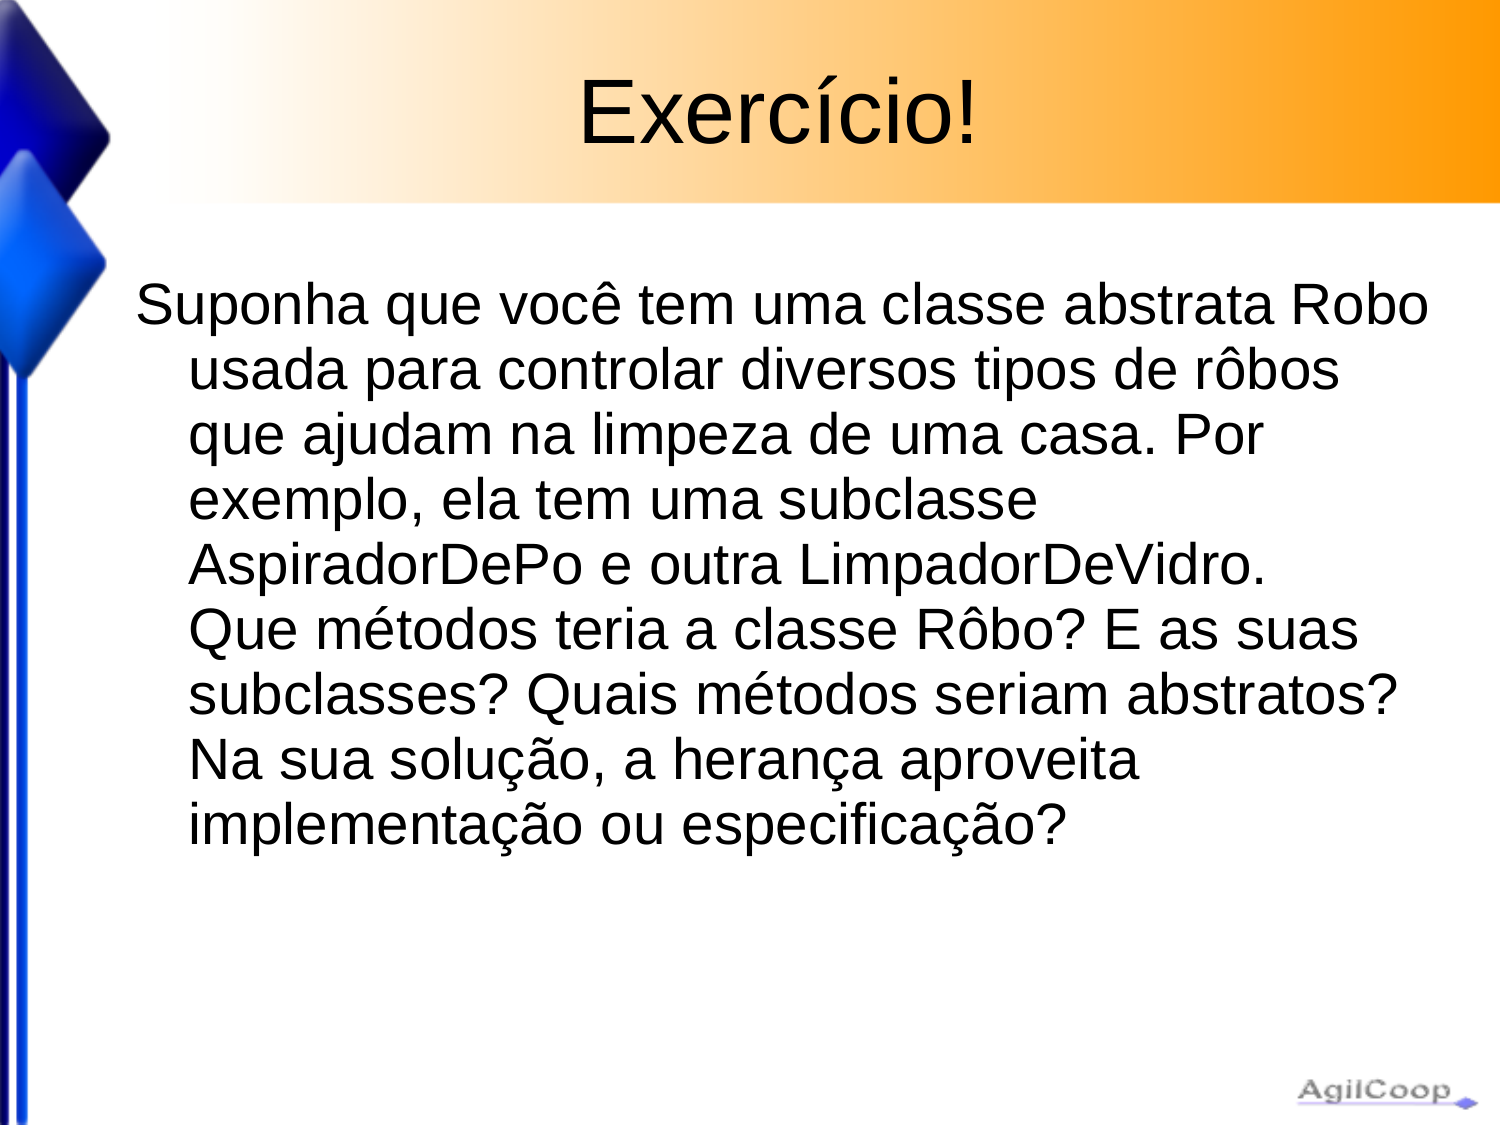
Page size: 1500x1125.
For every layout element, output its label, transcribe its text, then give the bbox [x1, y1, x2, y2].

picture [0, 0, 1500, 1125]
list Suponha que você tem uma classe abstrata Robo usada para controlar diversos tipos de rôbos que ajudam na limpeza de uma casa. Por exemplo, ela tem uma subclasse AspiradorDePo e outra LimpadorDeVidro. Que métodos teria a classe Rôbo? E as suas subclasses? Quais métodos seriam abstratos? Na sua solução, a herança aproveita implementação ou especificação? [118, 271, 1447, 1108]
title Exercício! [82, 15, 1477, 208]
